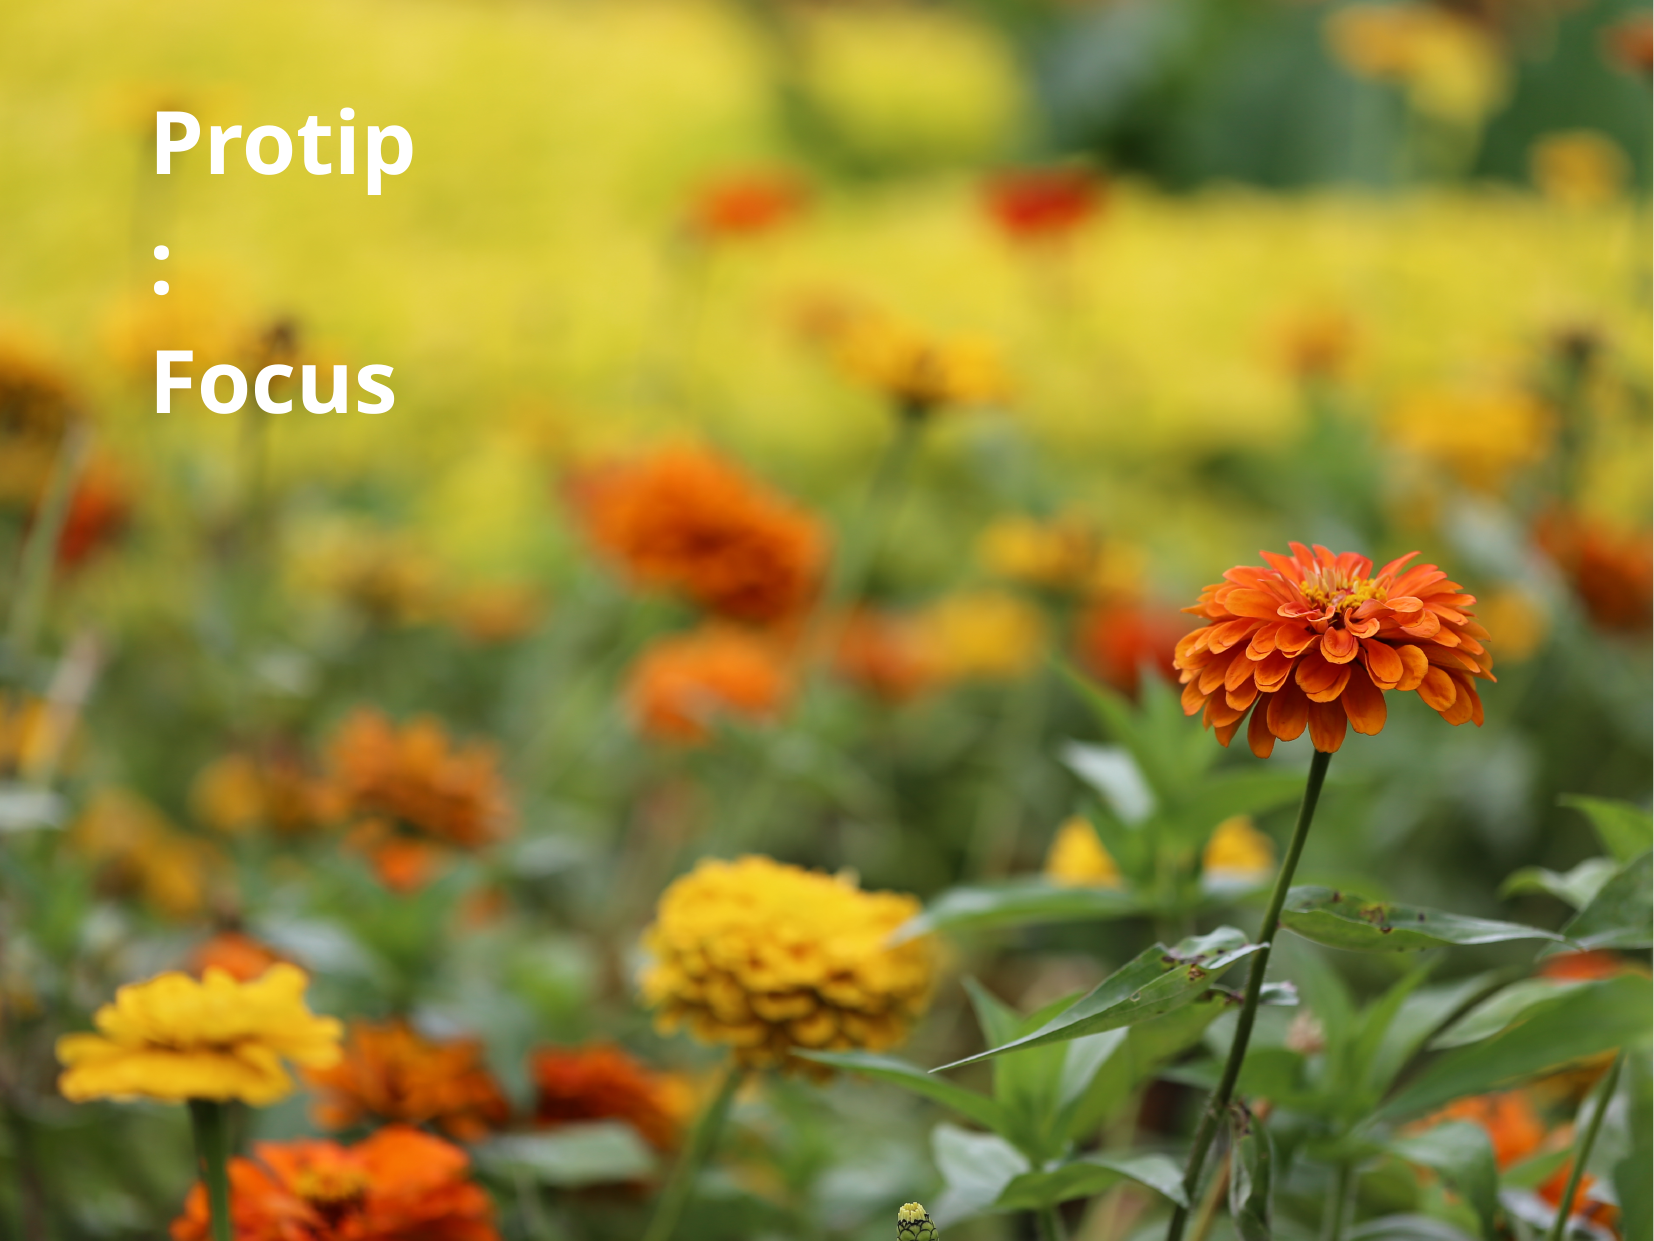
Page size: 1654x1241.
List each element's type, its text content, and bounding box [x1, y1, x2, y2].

picture [0, 0, 1654, 1241]
text_box Protip: Focus [135, 74, 451, 286]
